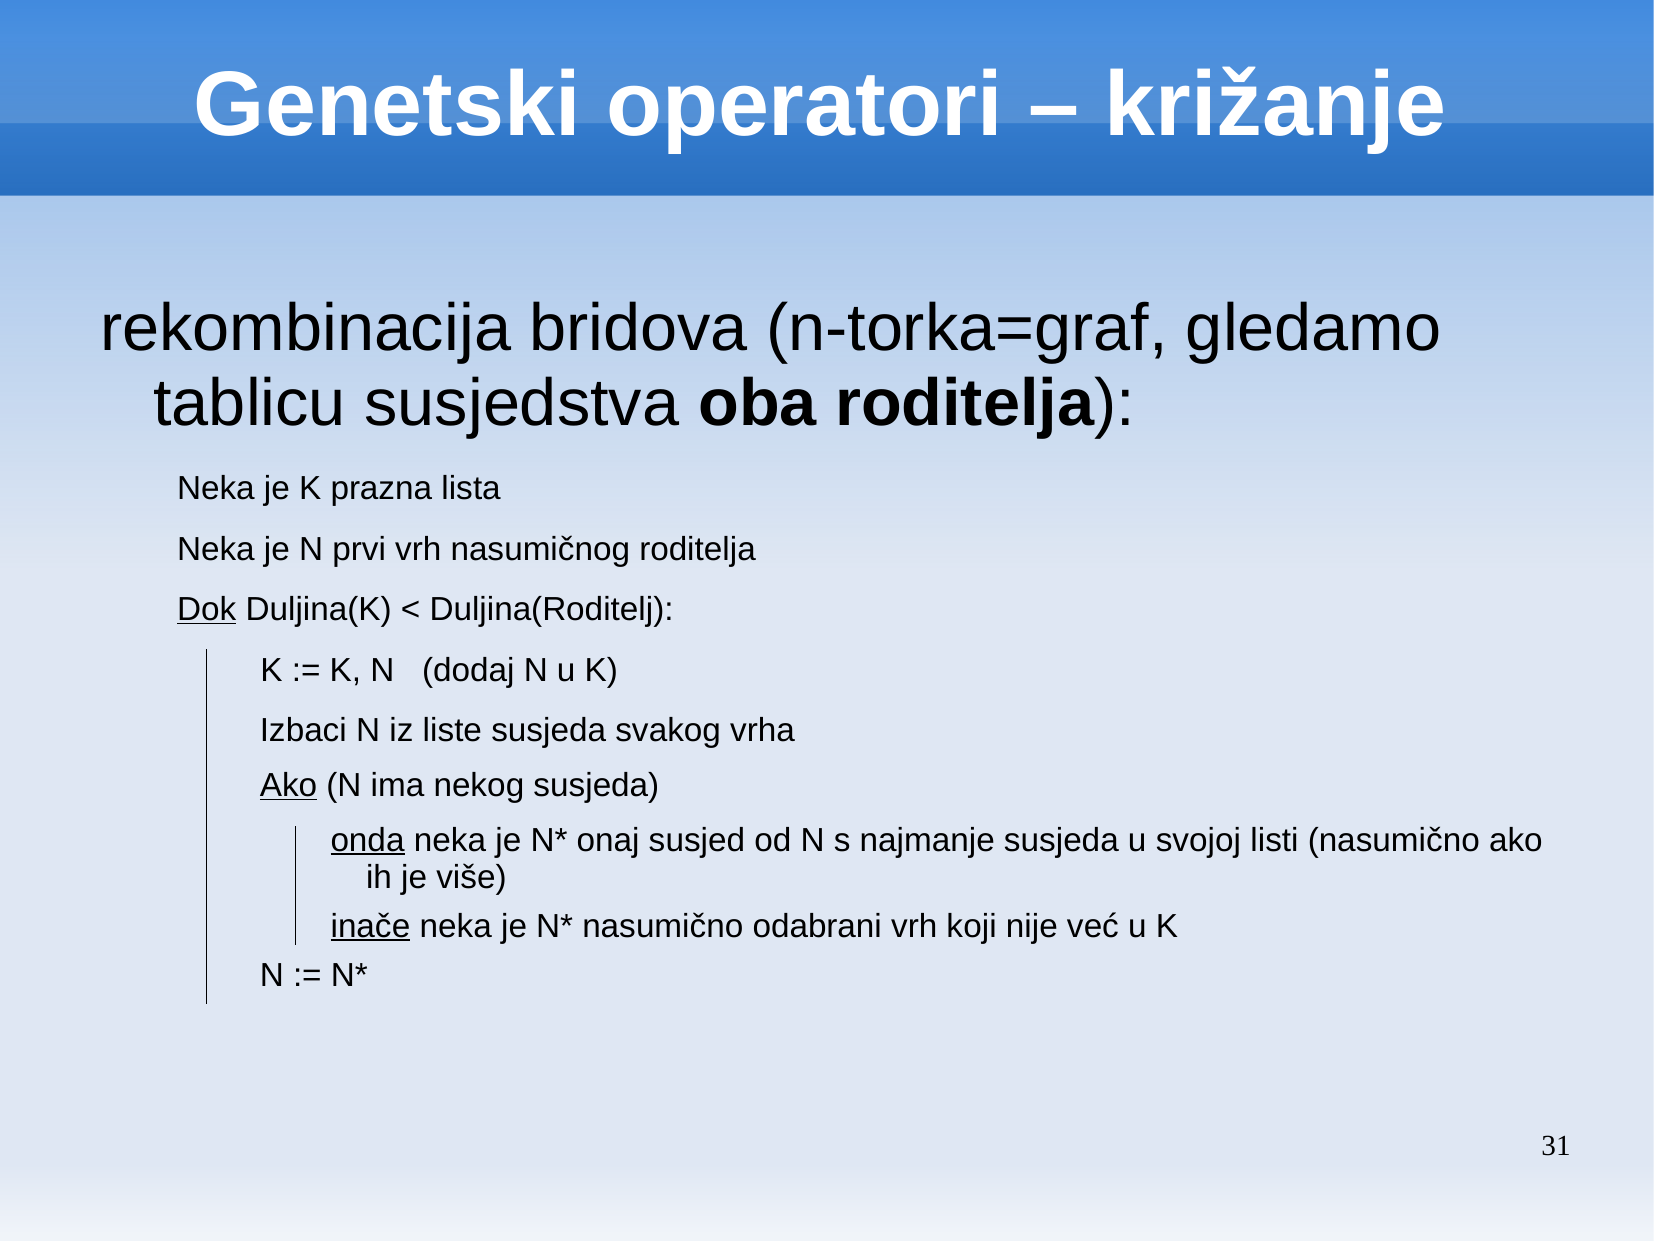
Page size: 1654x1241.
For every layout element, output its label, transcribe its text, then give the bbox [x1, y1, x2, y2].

title Genetski operatori – križanje [76, 7, 1565, 200]
list rekombinacija bridova (n-torka=graf, gledamo tablicu susjedstva oba roditelja): Neka je K prazna lista Neka je N prvi vrh nasumičnog roditelja Dok Duljina(K) < Duljina(Roditelj): K := K, N (dodaj N u K) Izbaci N iz liste susjeda svakog vrha Ako (N ima nekog susjeda) onda neka je N* onaj susjed od N s najmanje susjeda u svojoj listi (nasumično ako ih je više) inače neka je N* nasumično odabrani vrh koji nije već u K N := N* [82, 290, 1571, 1094]
picture [0, 0, 1654, 1241]
